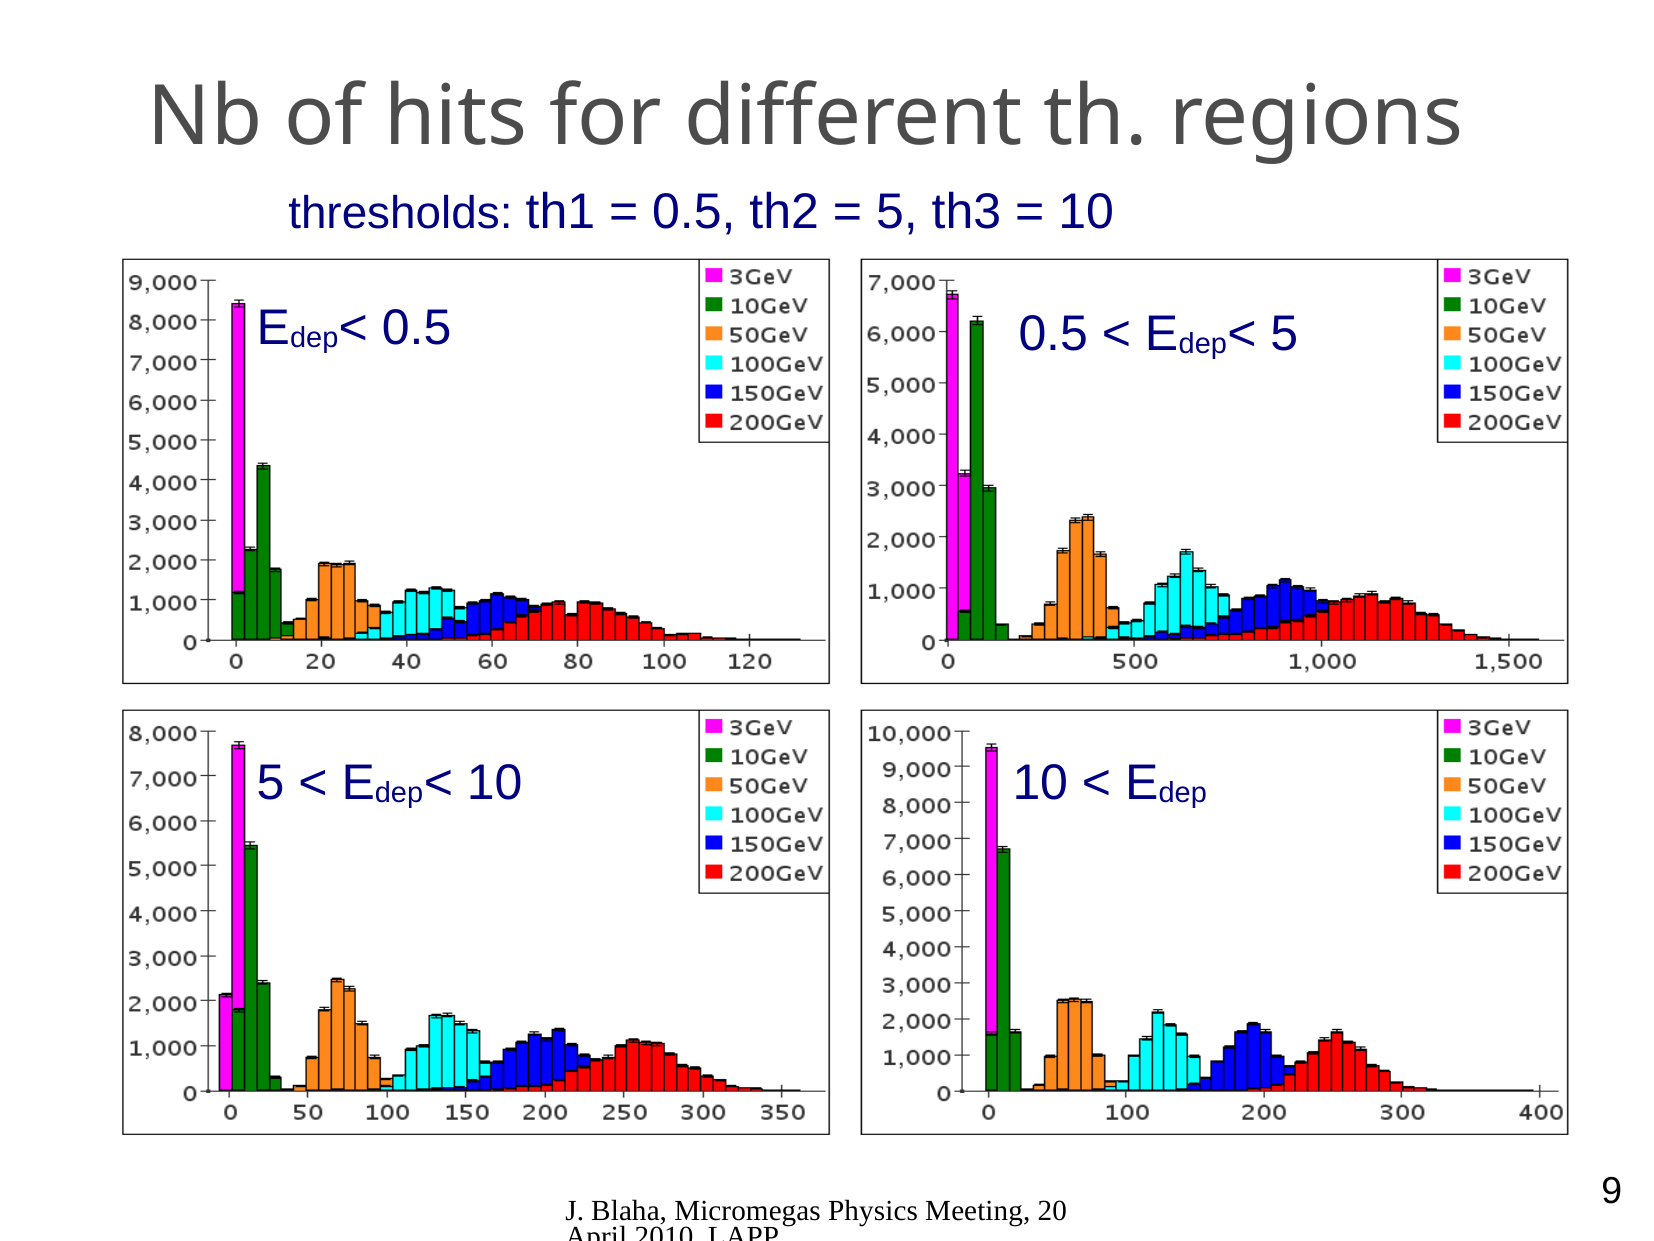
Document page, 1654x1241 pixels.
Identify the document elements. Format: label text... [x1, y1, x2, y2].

text_box 5 < Edep< 10 [241, 746, 571, 834]
text_box Edep< 0.5 [241, 291, 571, 379]
text_box 9 [1586, 1161, 1638, 1219]
title Nb of hits for different th. regions [0, 18, 1635, 208]
text_box 0.5 < Edep< 5 [1003, 297, 1332, 385]
picture [107, 246, 1584, 1149]
text_box thresholds: th1 = 0.5, th2 = 5, th3 = 10 [273, 175, 1502, 246]
text_box 10 < Edep [997, 746, 1326, 834]
